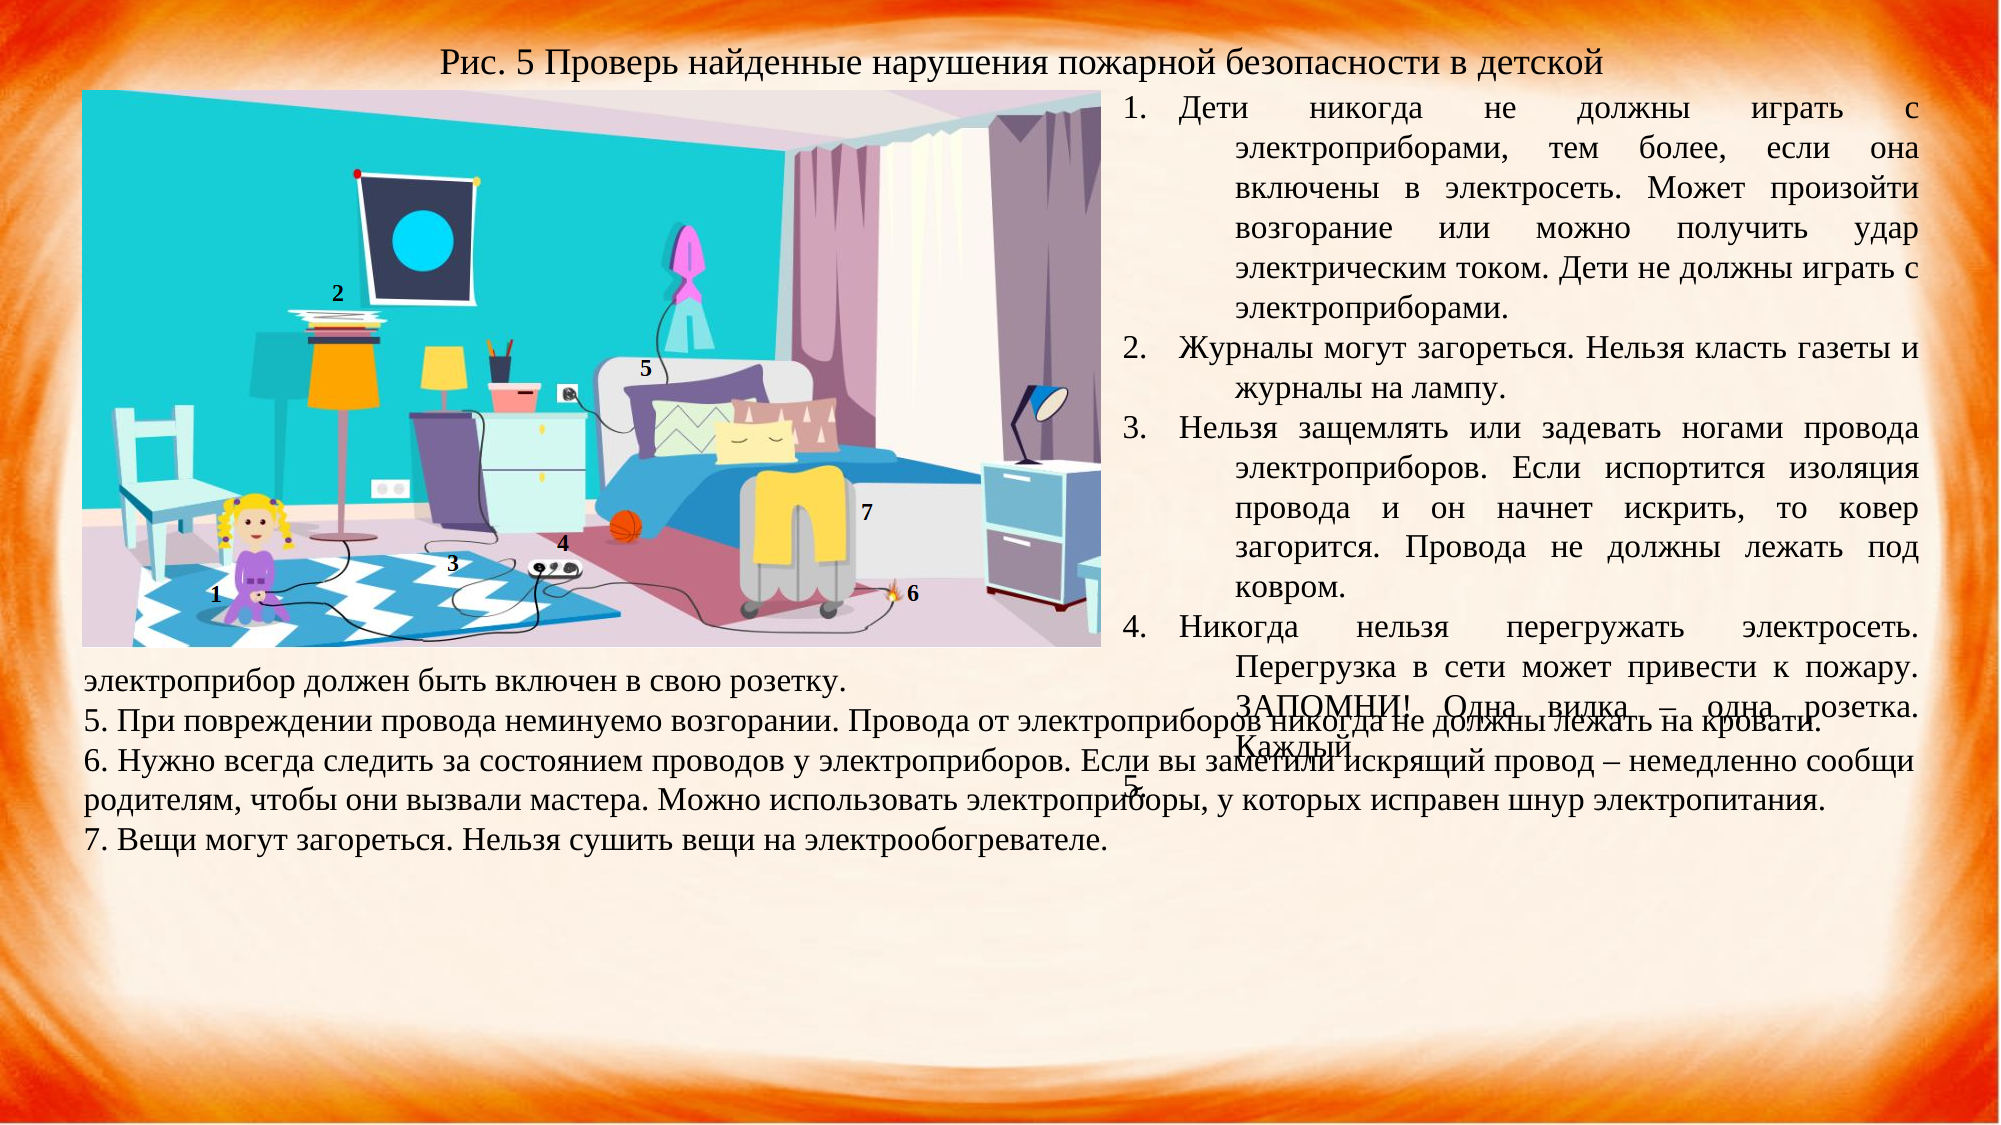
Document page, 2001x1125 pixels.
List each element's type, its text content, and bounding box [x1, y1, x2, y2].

text_box электроприбор должен быть включен в свою розетку. 5. При повреждении провода неминуемо возгорании. Провода от электроприборов никогда не должны лежать на кровати. 6. Нужно всегда следить за состоянием проводов у электроприборов. Если вы заметили искрящий провод – немедленно сообщи родителям, чтобы они вызвали мастера. Можно использовать электроприборы, у которых исправен шнур электропитания. 7. Вещи могут загореться. Нельзя сушить вещи на электрообогревателе. [66, 650, 1936, 908]
text_box Дети никогда не должны играть с электроприборами, тем более, если она включены в электросеть. Может произойти возгорание или можно получить удар электрическим током. Дети не должны играть с электроприборами. Журналы могут загореться. Нельзя класть газеты и журналы на лампу. Нельзя защемлять или задевать ногами провода электроприборов. Если испортится изоляция провода и он начнет искрить, то ковер загорится. Провода не должны лежать под ковром. Никогда нельзя перегружать электросеть. Перегрузка в сети может привести к пожару. ЗАПОМНИ! Одна вилка – одна розетка. Каждый [1107, 78, 1936, 650]
picture [0, 0, 2000, 1125]
text_box Рис. 5 Проверь найденные нарушения пожарной безопасности в детской [113, 29, 1931, 91]
